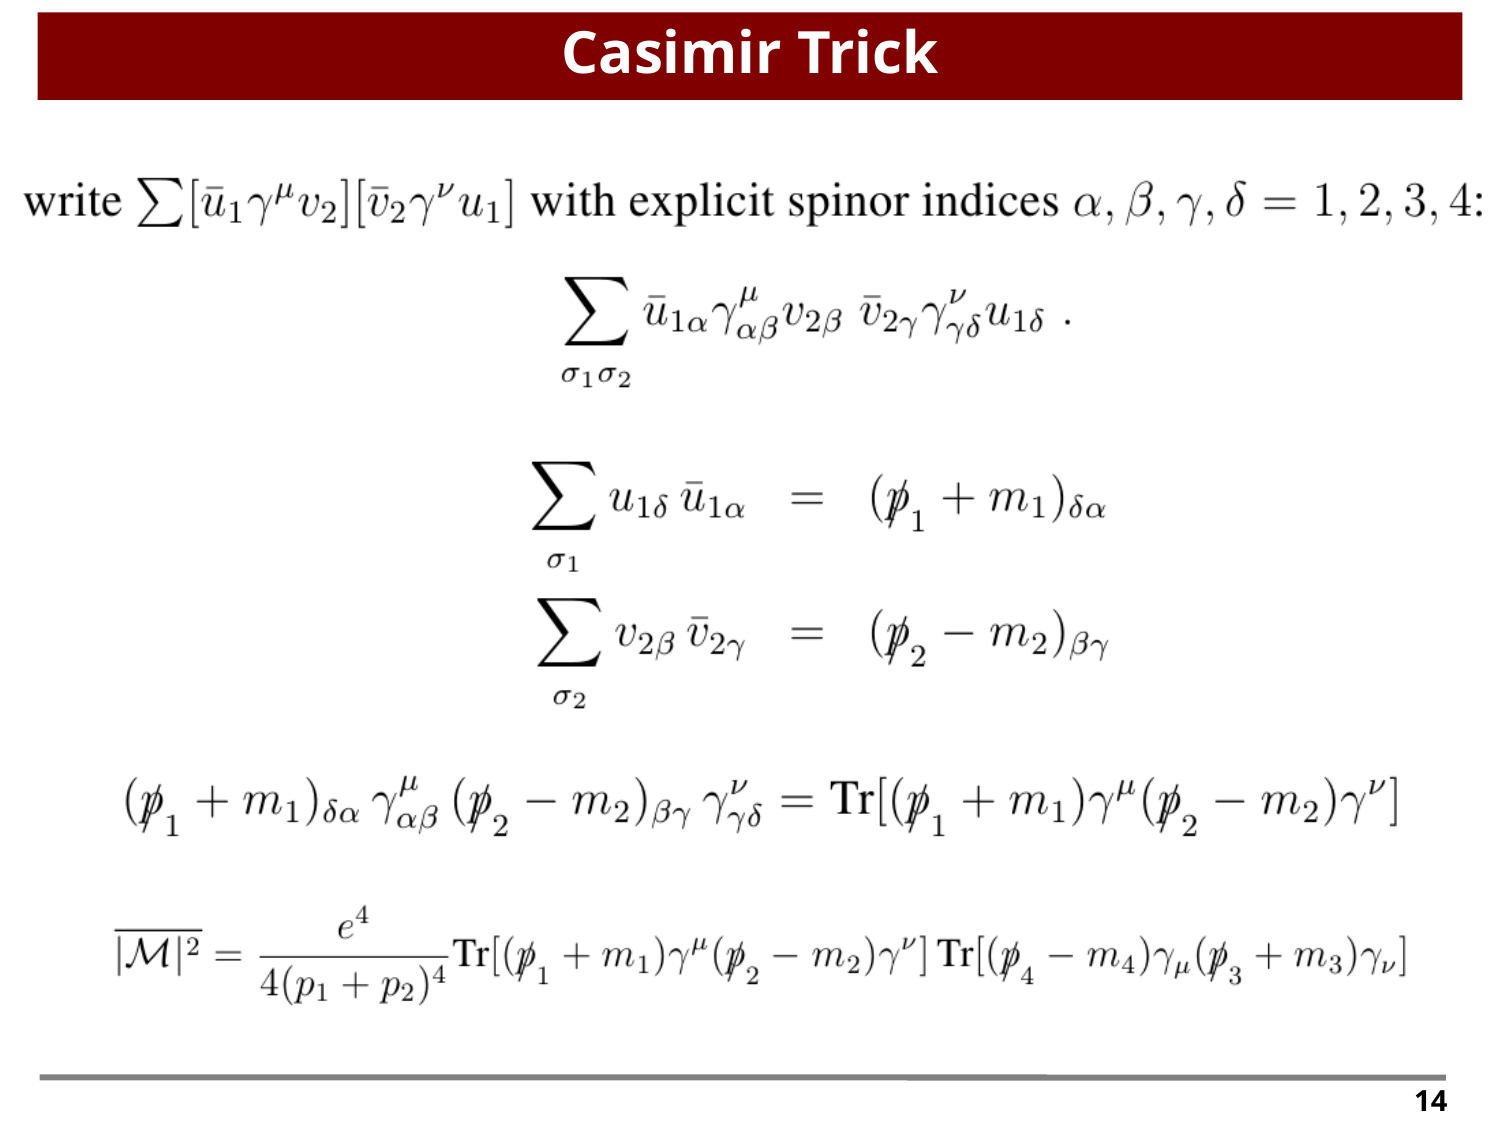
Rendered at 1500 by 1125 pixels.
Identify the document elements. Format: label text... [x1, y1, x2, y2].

picture [92, 894, 1421, 1009]
title Casimir Trick [45, 12, 1456, 96]
picture [4, 167, 1497, 400]
picture [438, 441, 1122, 728]
picture [89, 751, 1412, 867]
